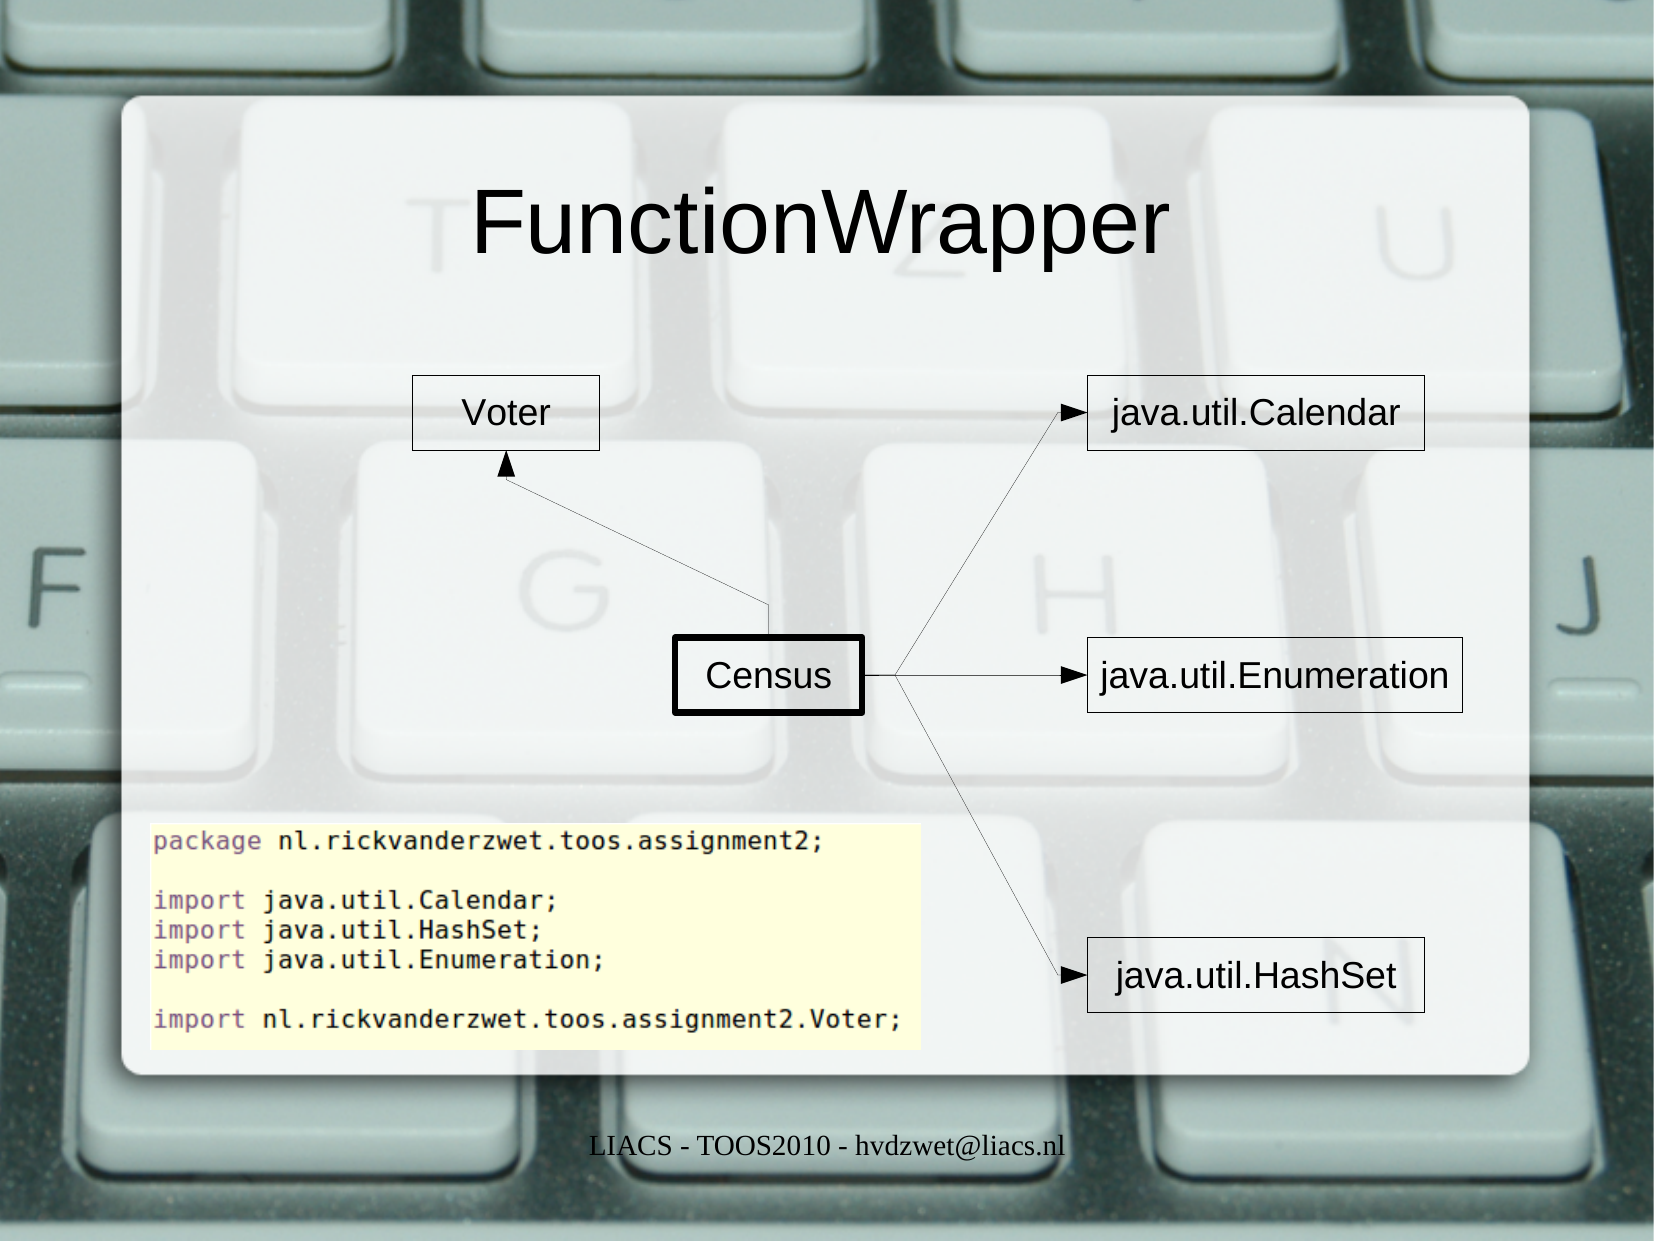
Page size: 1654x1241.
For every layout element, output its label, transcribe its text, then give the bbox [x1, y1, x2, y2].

text_box java.util.Enumeration [1087, 637, 1463, 713]
text_box java.util.Calendar [1087, 375, 1425, 451]
text_box java.util.HashSet [1087, 937, 1425, 1013]
title FunctionWrapper [135, 117, 1506, 325]
picture [0, 0, 1654, 1241]
text_box Census [674, 637, 863, 713]
text_box Voter [412, 375, 600, 451]
